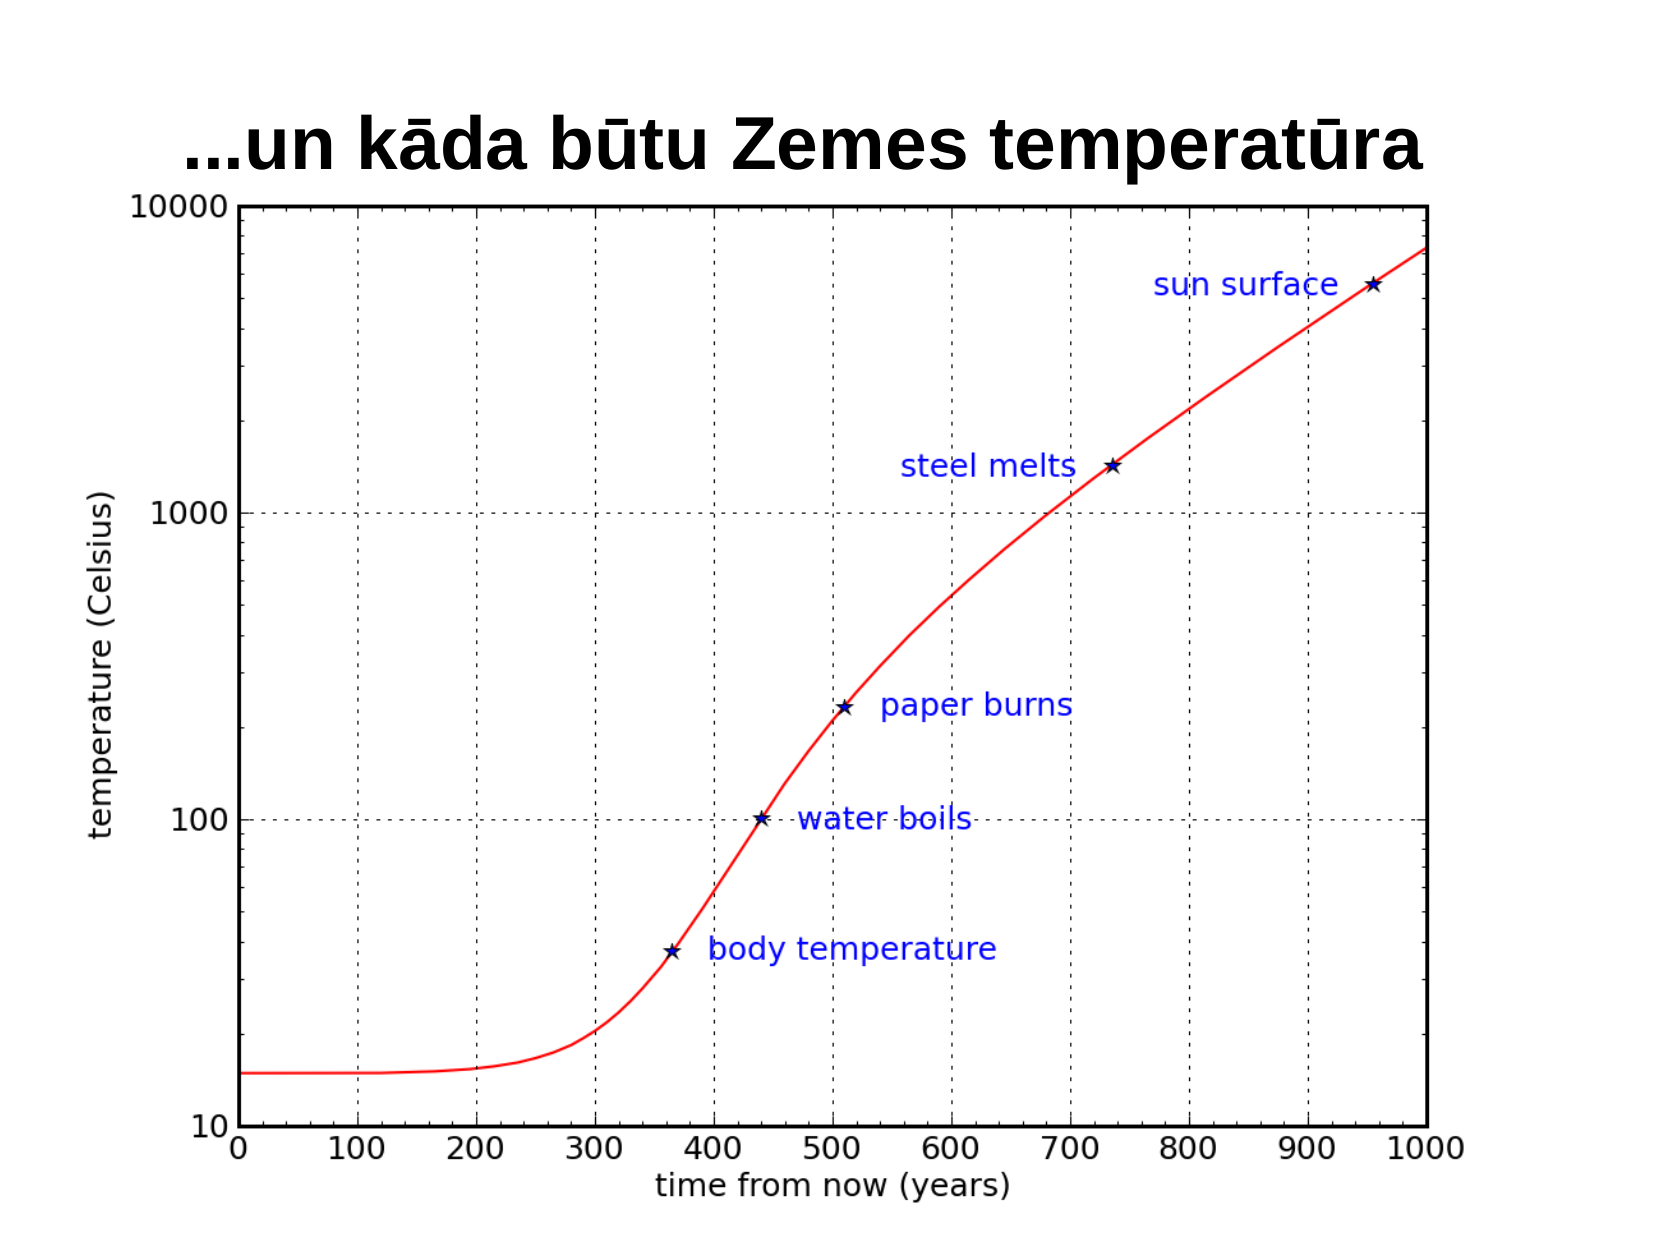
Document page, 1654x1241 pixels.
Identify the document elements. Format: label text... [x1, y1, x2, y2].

title ...un kāda būtu Zemes temperatūra [94, 96, 1512, 195]
picture [47, 91, 1580, 1241]
